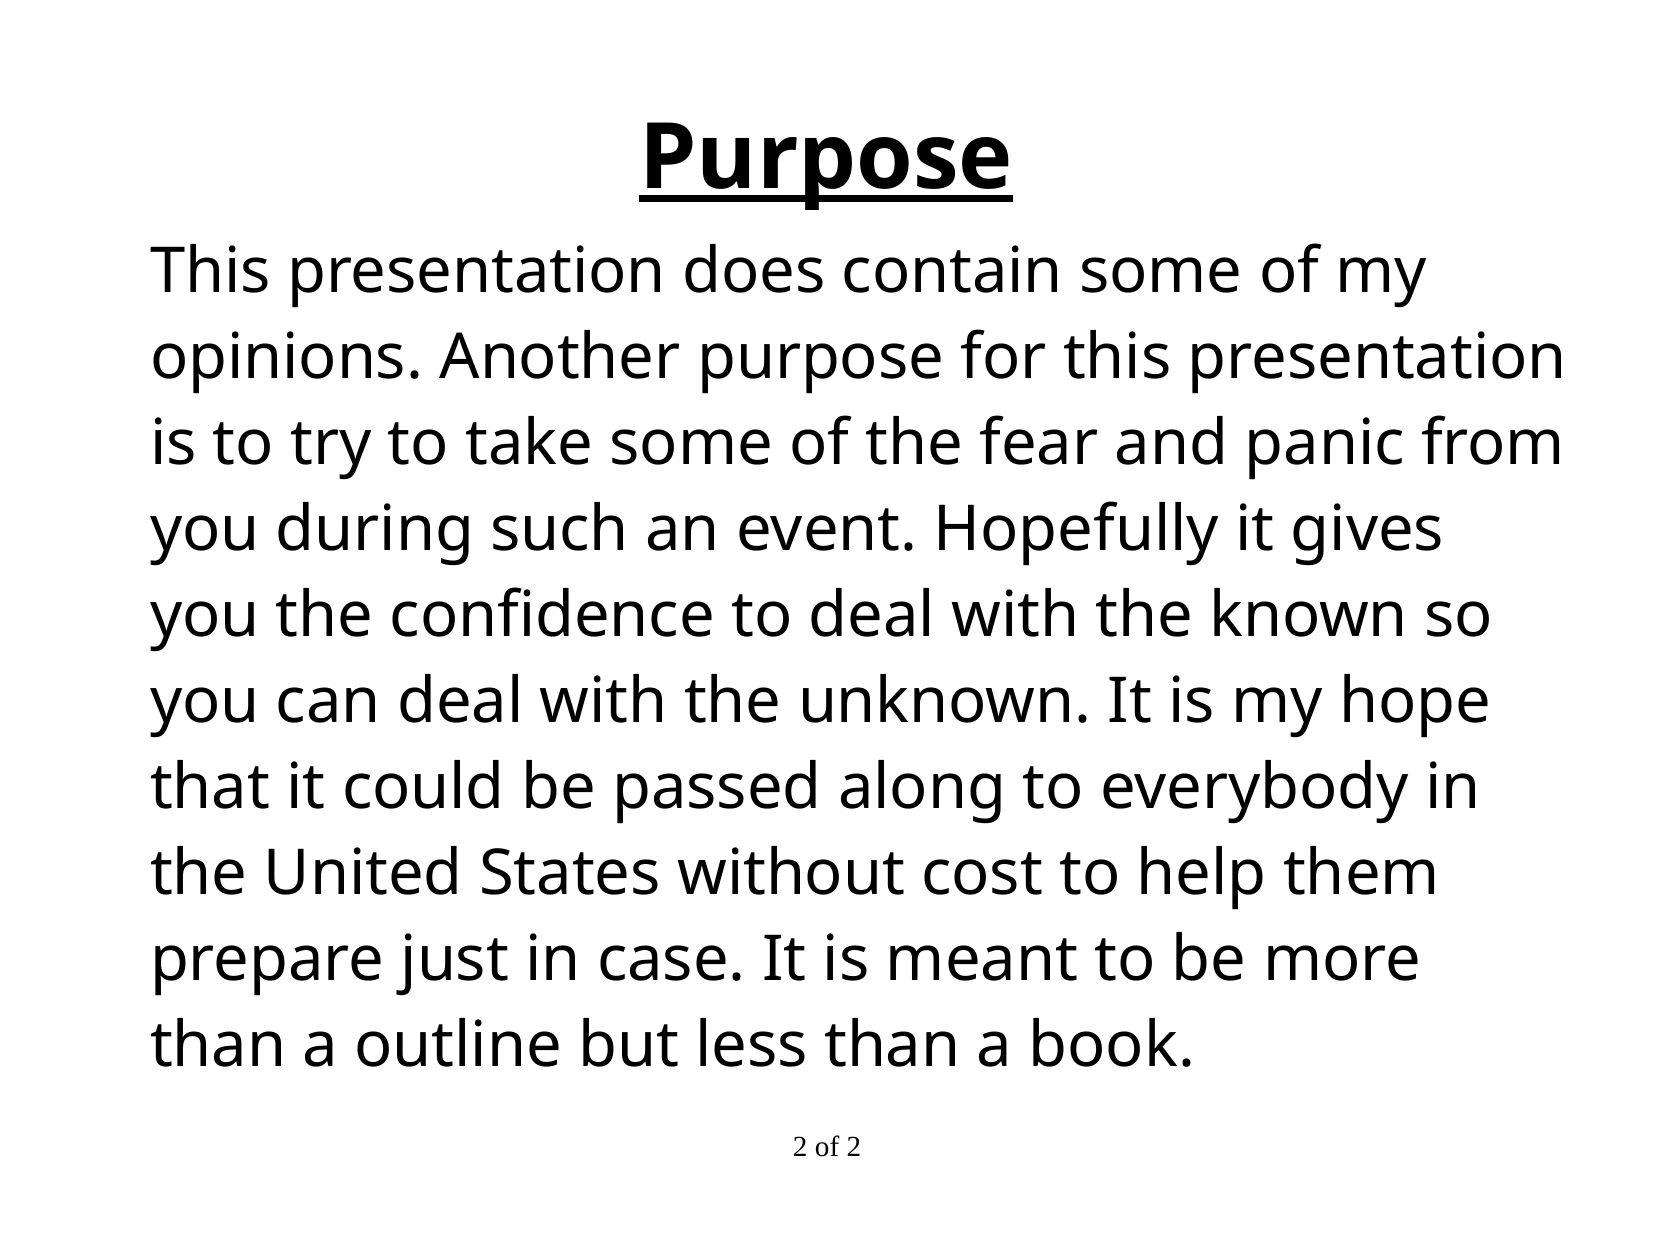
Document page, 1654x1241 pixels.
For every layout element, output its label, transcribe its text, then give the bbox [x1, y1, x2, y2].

title Purpose [82, 49, 1571, 225]
list This presentation does contain some of my opinions. Another purpose for this presentation is to try to take some of the fear and panic from you during such an event. Hopefully it gives you the confidence to deal with the known so you can deal with the unknown. It is my hope that it could be passed along to everybody in the United States without cost to help them prepare just in case. It is meant to be more than a outline but less than a book. [82, 225, 1571, 1141]
